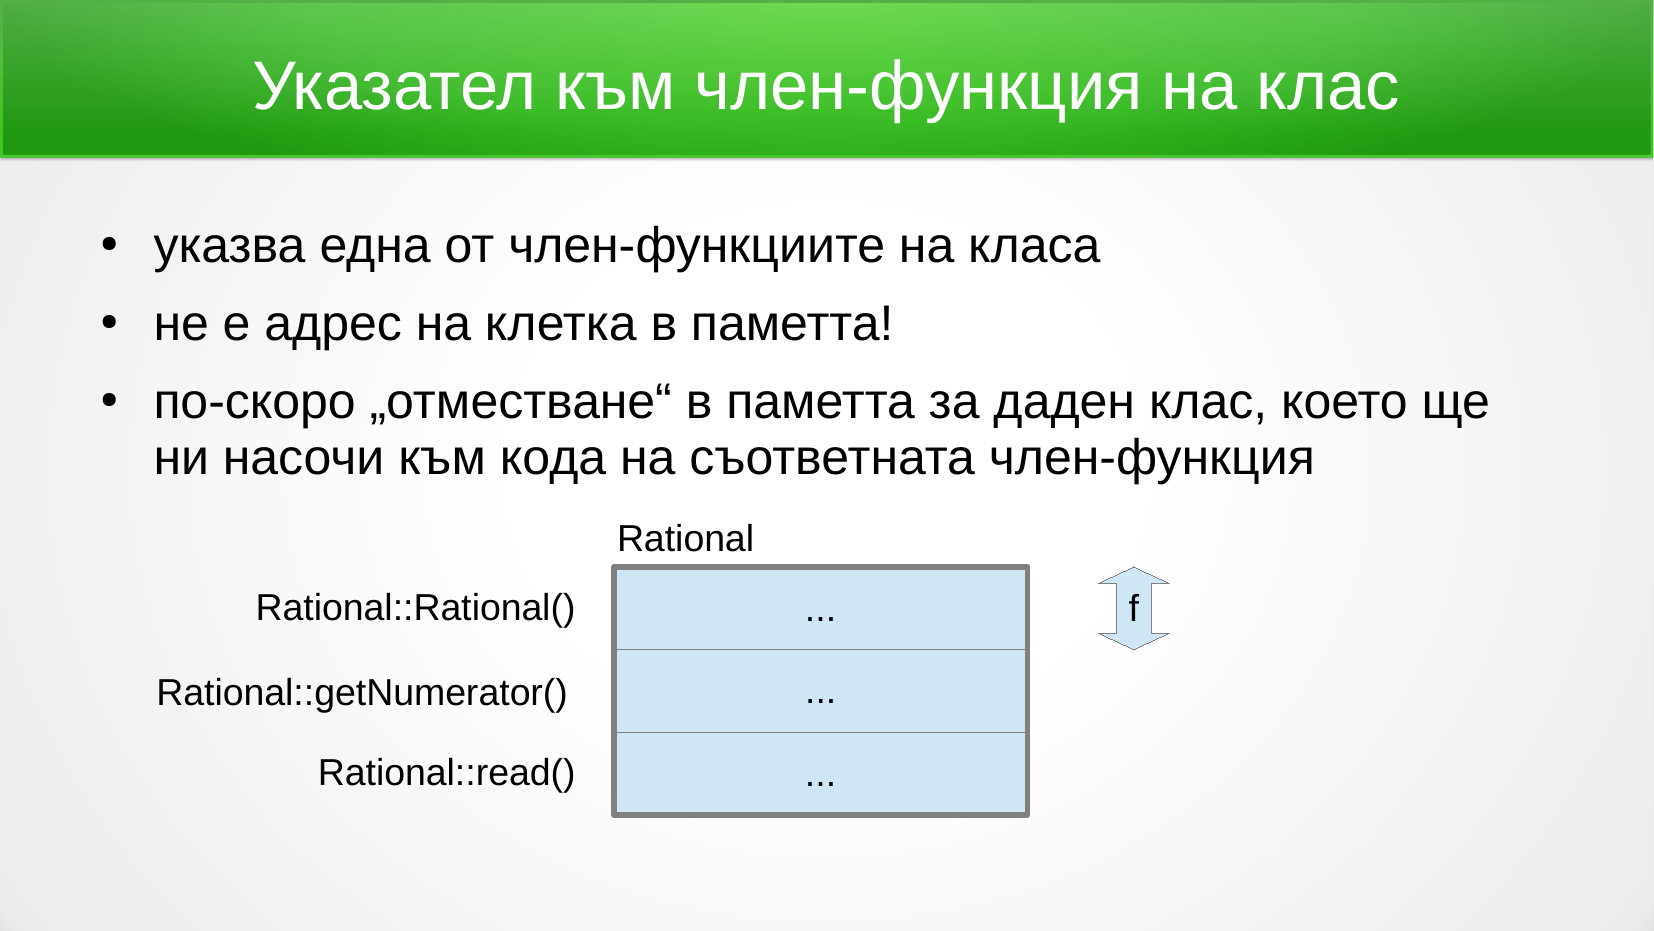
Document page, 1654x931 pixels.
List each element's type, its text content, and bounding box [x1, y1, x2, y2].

text_box f [1098, 566, 1170, 650]
text_box Rational::read() [303, 744, 591, 801]
title Указател към член-функция на клас [82, 37, 1571, 135]
list указва една от член-функциите на класа не е адрес на клетка в паметта! по-скоро „отместване“ в паметта за даден клас, което ще ни насочи към кода на съответната член-функция [82, 217, 1538, 886]
text_box ... [617, 650, 1025, 733]
text_box Rational::getNumerator() [141, 663, 591, 721]
text_box ... [617, 733, 1025, 812]
text_box ... [617, 570, 1025, 650]
text_box Rational::Rational() [240, 578, 591, 636]
text_box Rational [602, 510, 770, 567]
